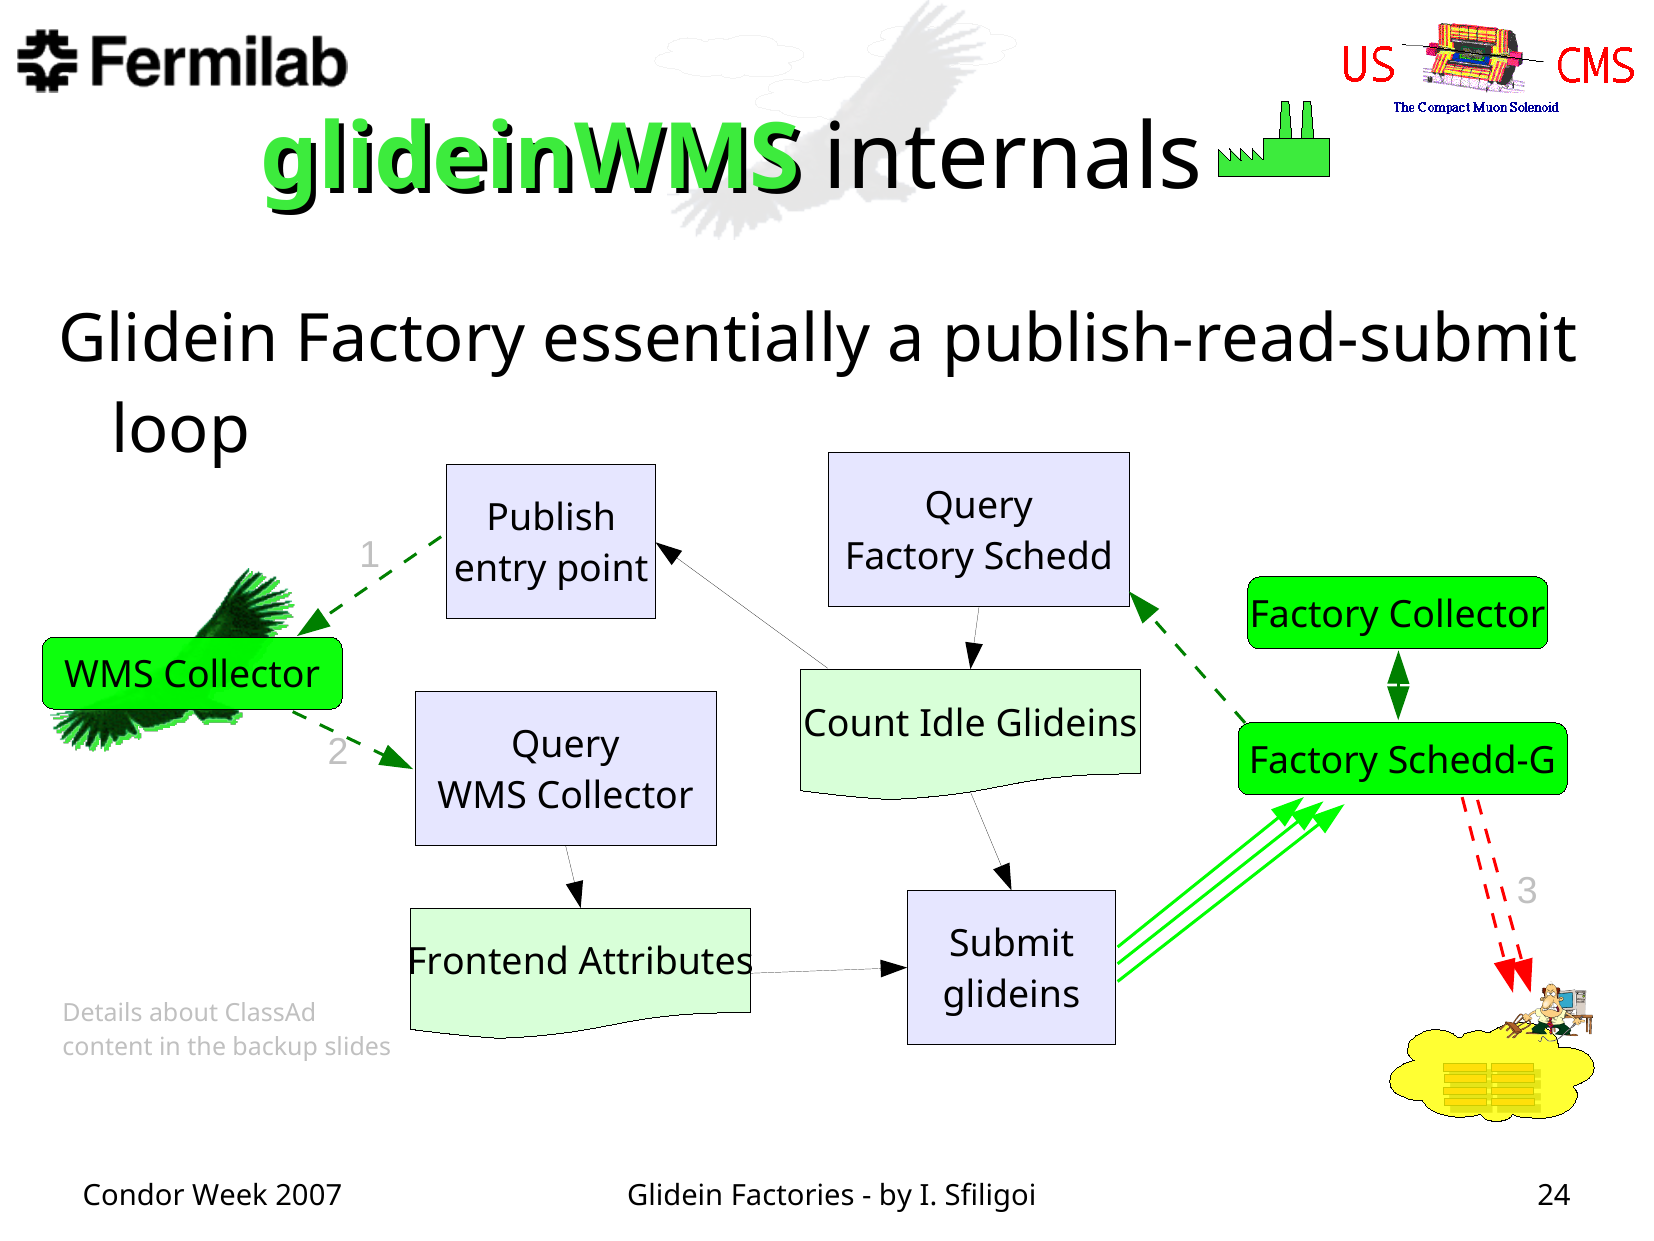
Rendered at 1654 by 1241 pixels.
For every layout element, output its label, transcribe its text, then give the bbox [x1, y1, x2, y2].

text_box [1218, 101, 1330, 177]
list Glidein Factory essentially a publish-read-submit loop [40, 290, 1618, 1109]
picture [17, 29, 348, 93]
title glideinWMS internals [82, 49, 1571, 257]
text_box [1430, 1109, 1570, 1122]
picture [1340, 23, 1636, 114]
text_box Details about ClassAd content in the backup slides [47, 987, 390, 1060]
picture [1499, 981, 1593, 1042]
